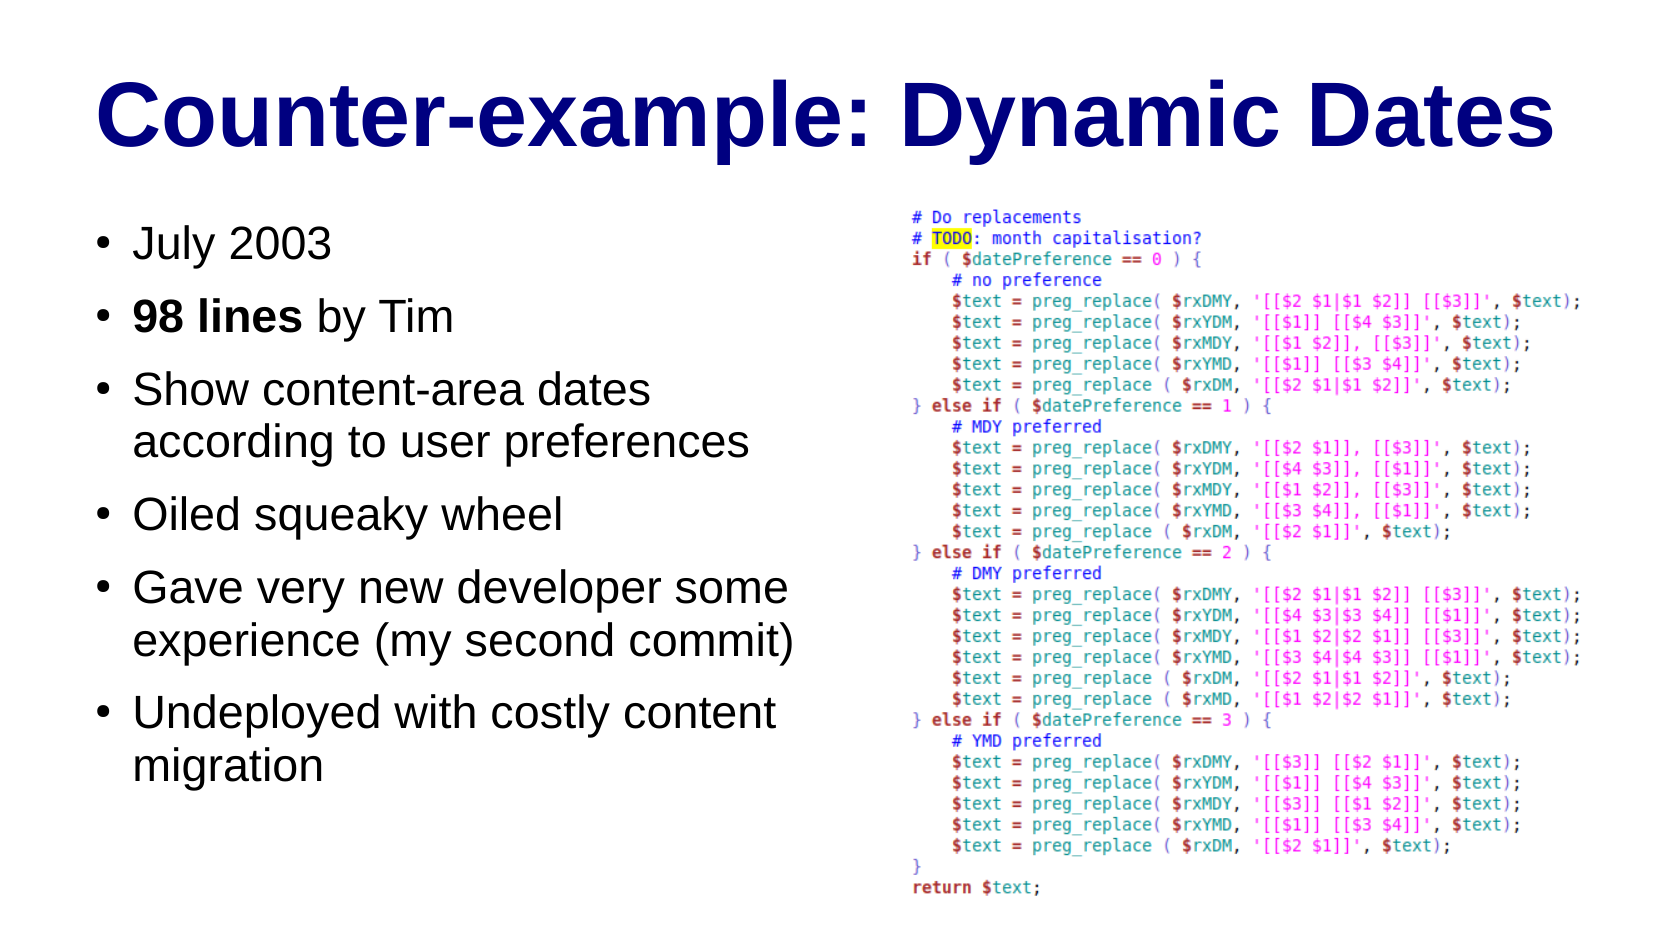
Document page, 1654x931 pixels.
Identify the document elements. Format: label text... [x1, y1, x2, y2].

title Counter-example: Dynamic Dates [82, 37, 1571, 193]
picture [897, 206, 1592, 907]
list July 2003 98 lines by Tim Show content-area dates according to user preferences Oiled squeaky wheel Gave very new developer some experience (my second commit) Undeployed with costly content migration [82, 217, 809, 827]
